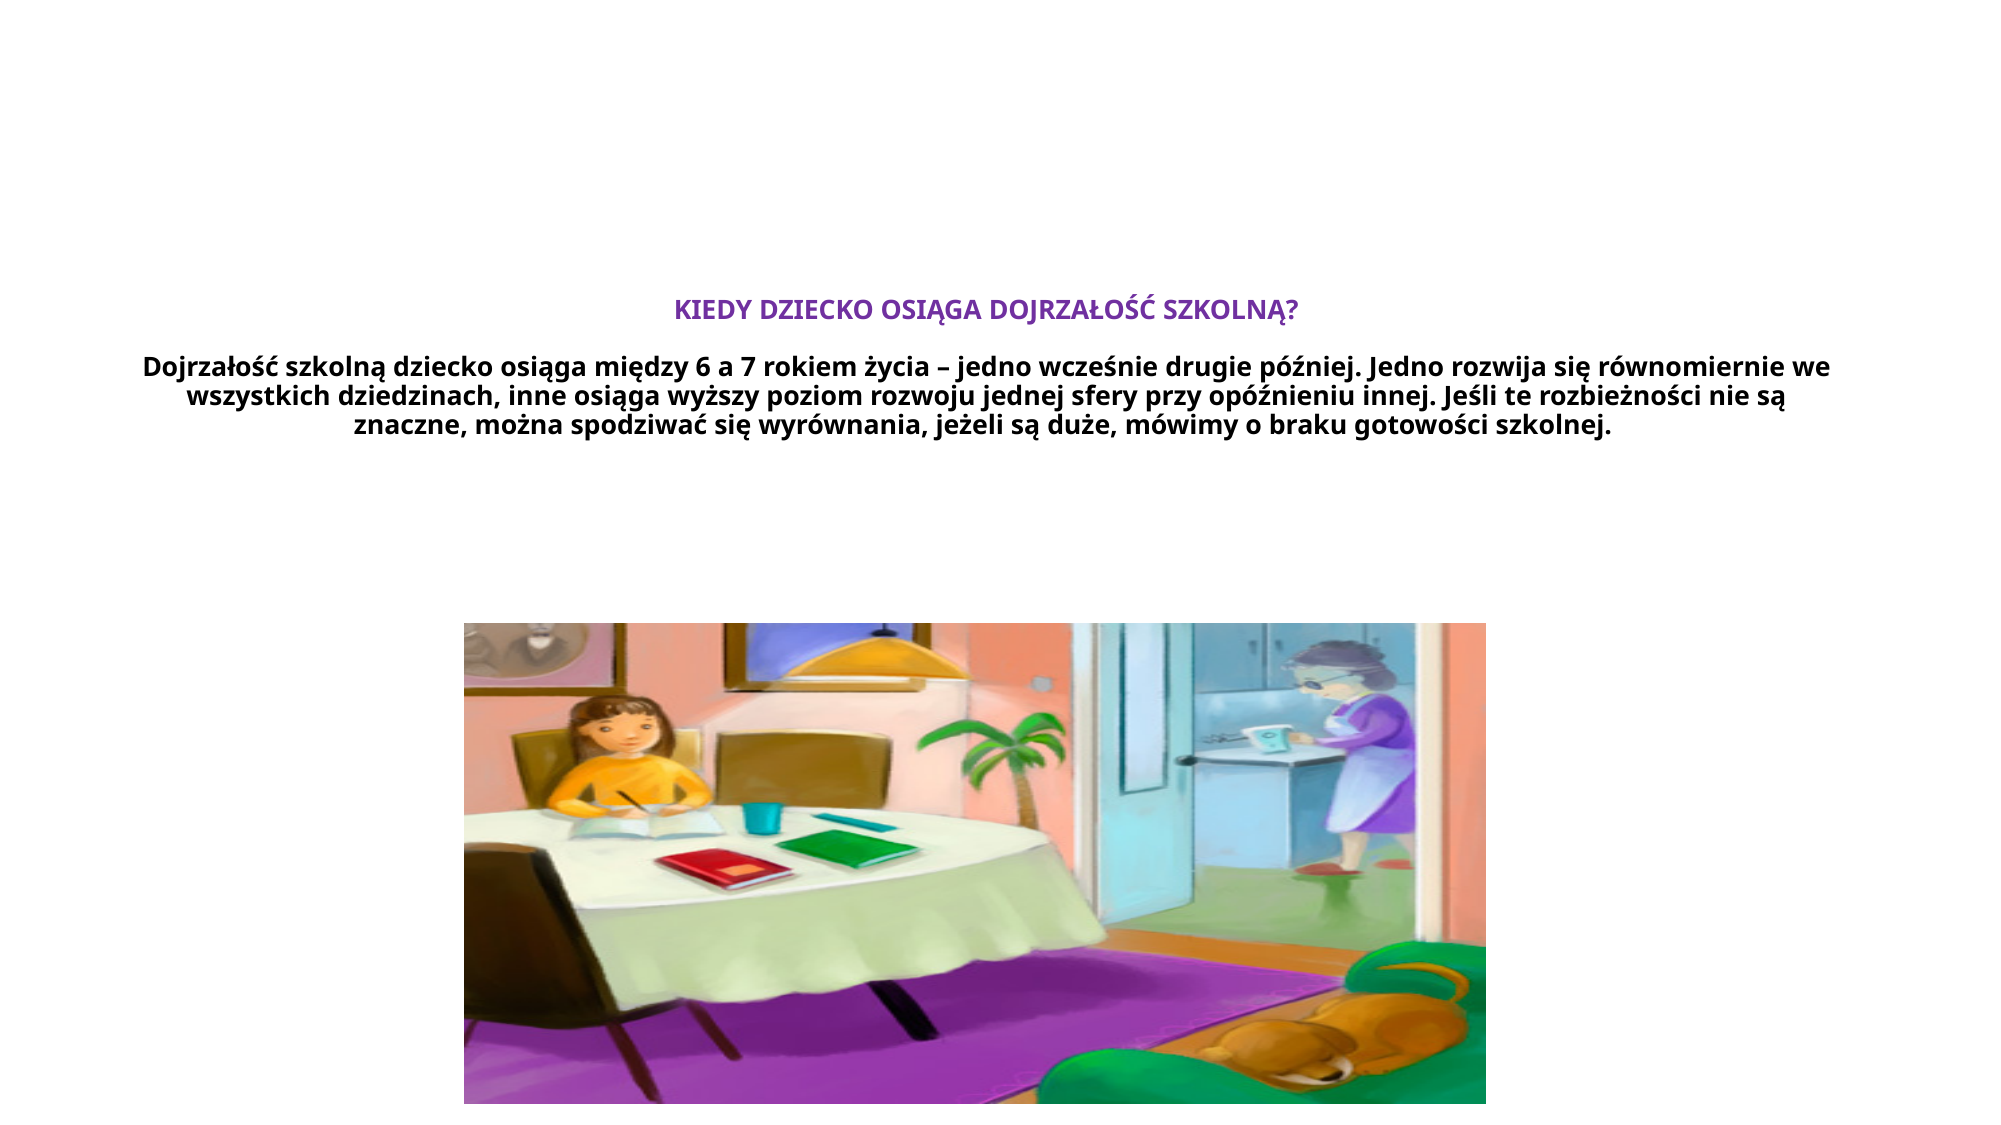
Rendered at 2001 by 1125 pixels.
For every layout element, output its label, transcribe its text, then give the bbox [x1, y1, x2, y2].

picture [464, 623, 1486, 1104]
title KIEDY DZIECKO OSIĄGA DOJRZAŁOŚĆ SZKOLNĄ? Dojrzałość szkolną dziecko osiąga między 6 a 7 rokiem życia – jedno wcześnie drugie później. Jedno rozwija się równomiernie we wszystkich dziedzinach, inne osiąga wyższy poziom rozwoju jednej sfery przy opóźnieniu innej. Jeśli te rozbieżności nie są znaczne, można spodziwać się wyrównania, jeżeli są duże, mówimy o braku gotowości szkolnej. [123, 259, 1849, 449]
